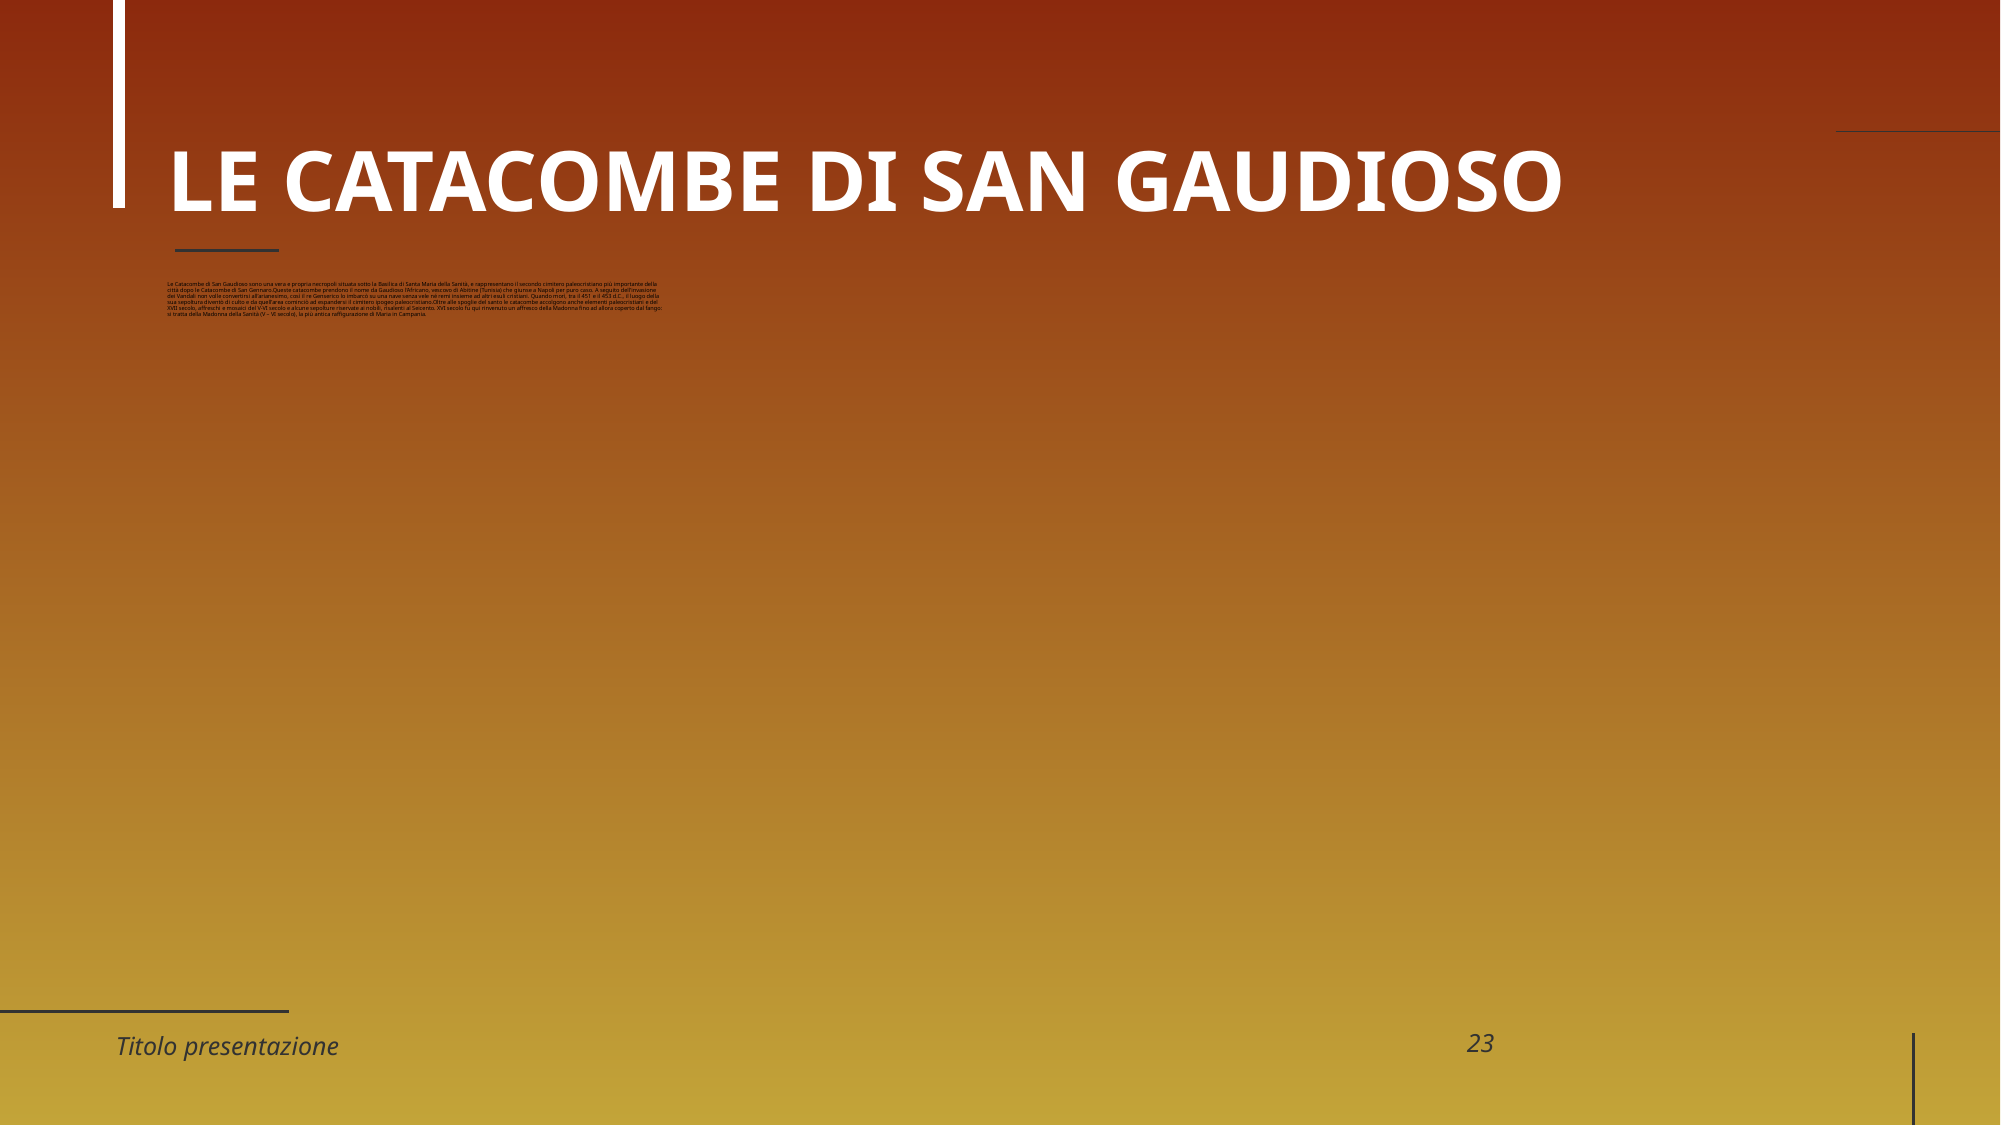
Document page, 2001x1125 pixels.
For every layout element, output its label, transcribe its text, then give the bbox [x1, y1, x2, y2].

list Le Catacombe di San Gaudioso sono una vera e propria necropoli situata sotto la Basilica di Santa Maria della Sanità, e rappresentano il secondo cimitero paleocristiano più importante della città dopo le Catacombe di San Gennaro.Queste catacombe prendono il nome da Gaudioso l’Africano, vescovo di Abitine (Tunisia) che giunse a Napoli per puro caso. A seguito dell’invasione dei Vandali non volle convertirsi all’arianesimo, così il re Genserico lo imbarcò su una nave senza vele né remi insieme ad altri esuli cristiani. Quando morì, tra il 451 e il 453 d.C., il luogo della sua sepoltura diventò di culto e da quell’area cominciò ad espandersi il cimitero ipogeo paleocristiano.Oltre alle spoglie del santo le catacombe accolgono anche elementi paleocristiani e del XVII secolo, affreschi e mosaici del V-VI secolo e alcune sepolture riservate ai nobili, risalenti al Seicento. XVI secolo fu qui rinvenuto un affresco della Madonna fino ad allora coperto dal fango: si tratta della Madonna della Sanità (V – VI secolo), la più antica raffigurazione di Maria in Campania. [152, 293, 1789, 1018]
text_box ‹N› [1451, 1015, 1902, 1075]
text_box Titolo presentazione [100, 1015, 636, 1075]
title LE CATACOMBE DI SAN GAUDIOSO [152, 75, 1789, 293]
